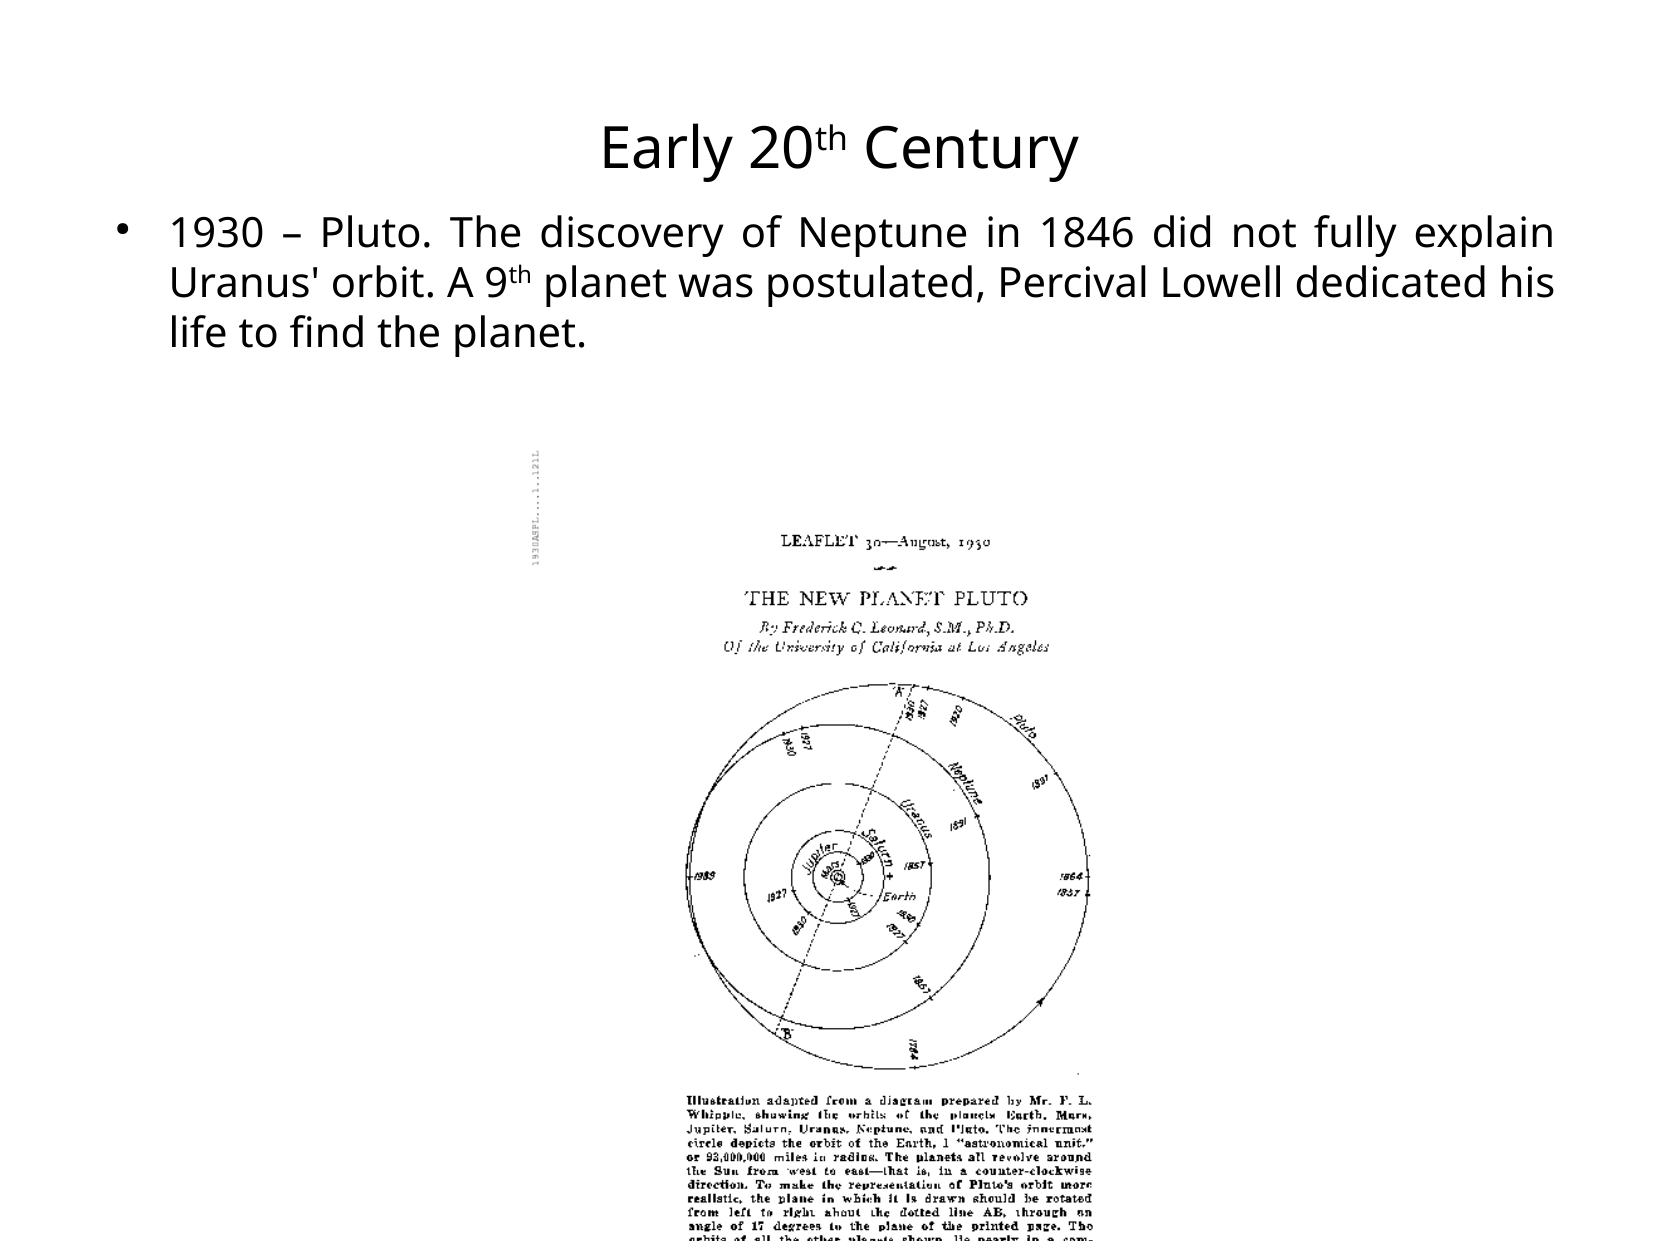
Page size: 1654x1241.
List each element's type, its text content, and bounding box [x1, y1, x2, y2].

list 1930 – Pluto. The discovery of Neptune in 1846 did not fully explain Uranus' orbit. A 9th planet was postulated, Percival Lowell dedicated his life to find the planet. [82, 197, 1571, 1017]
title Early 20th Century [82, 28, 1571, 197]
picture [506, 412, 1275, 1241]
